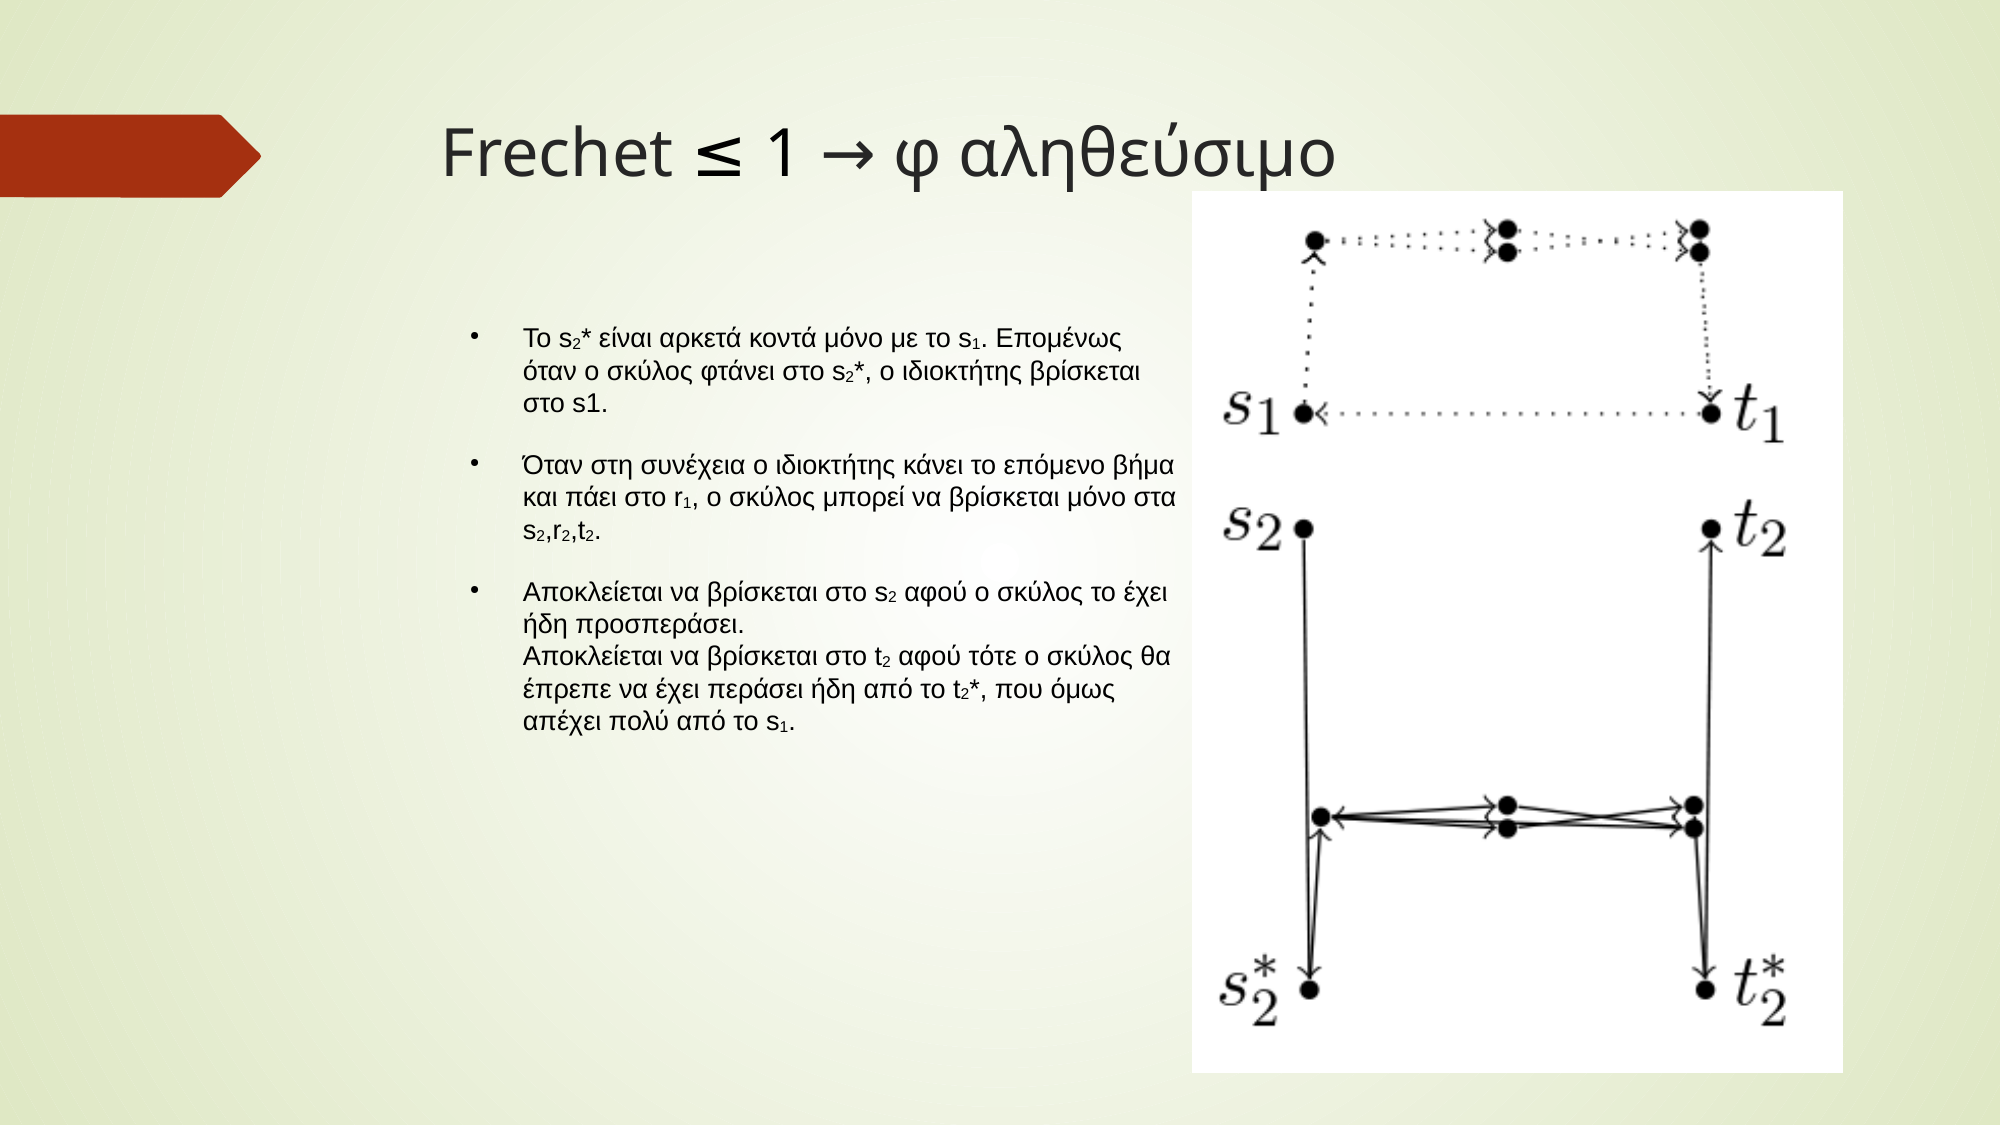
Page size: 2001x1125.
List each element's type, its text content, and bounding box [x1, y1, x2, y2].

list To s2* είναι αρκετά κοντά μόνο με το s1. Επομένως όταν ο σκύλος φτάνει στο s2*, ο ιδιοκτήτης βρίσκεται στο s1. Όταν στη συνέχεια ο ιδιοκτήτης κάνει το επόμενο βήμα και πάει στο r1, ο σκύλος μπορεί να βρίσκεται μόνο στα s2,r2,t2. Αποκλείεται να βρίσκεται στο s2 αφού ο σκύλος το έχει ήδη προσπεράσει. Αποκλείεται να βρίσκεται στο t2 αφού τότε ο σκύλος θα έπρεπε να έχει περάσει ήδη από το t2*, που όμως απέχει πολύ από το s1. [437, 313, 1192, 934]
picture [1192, 191, 1843, 1073]
title Frechet ≤ 1 → φ αληθεύσιμο [425, 102, 1888, 313]
